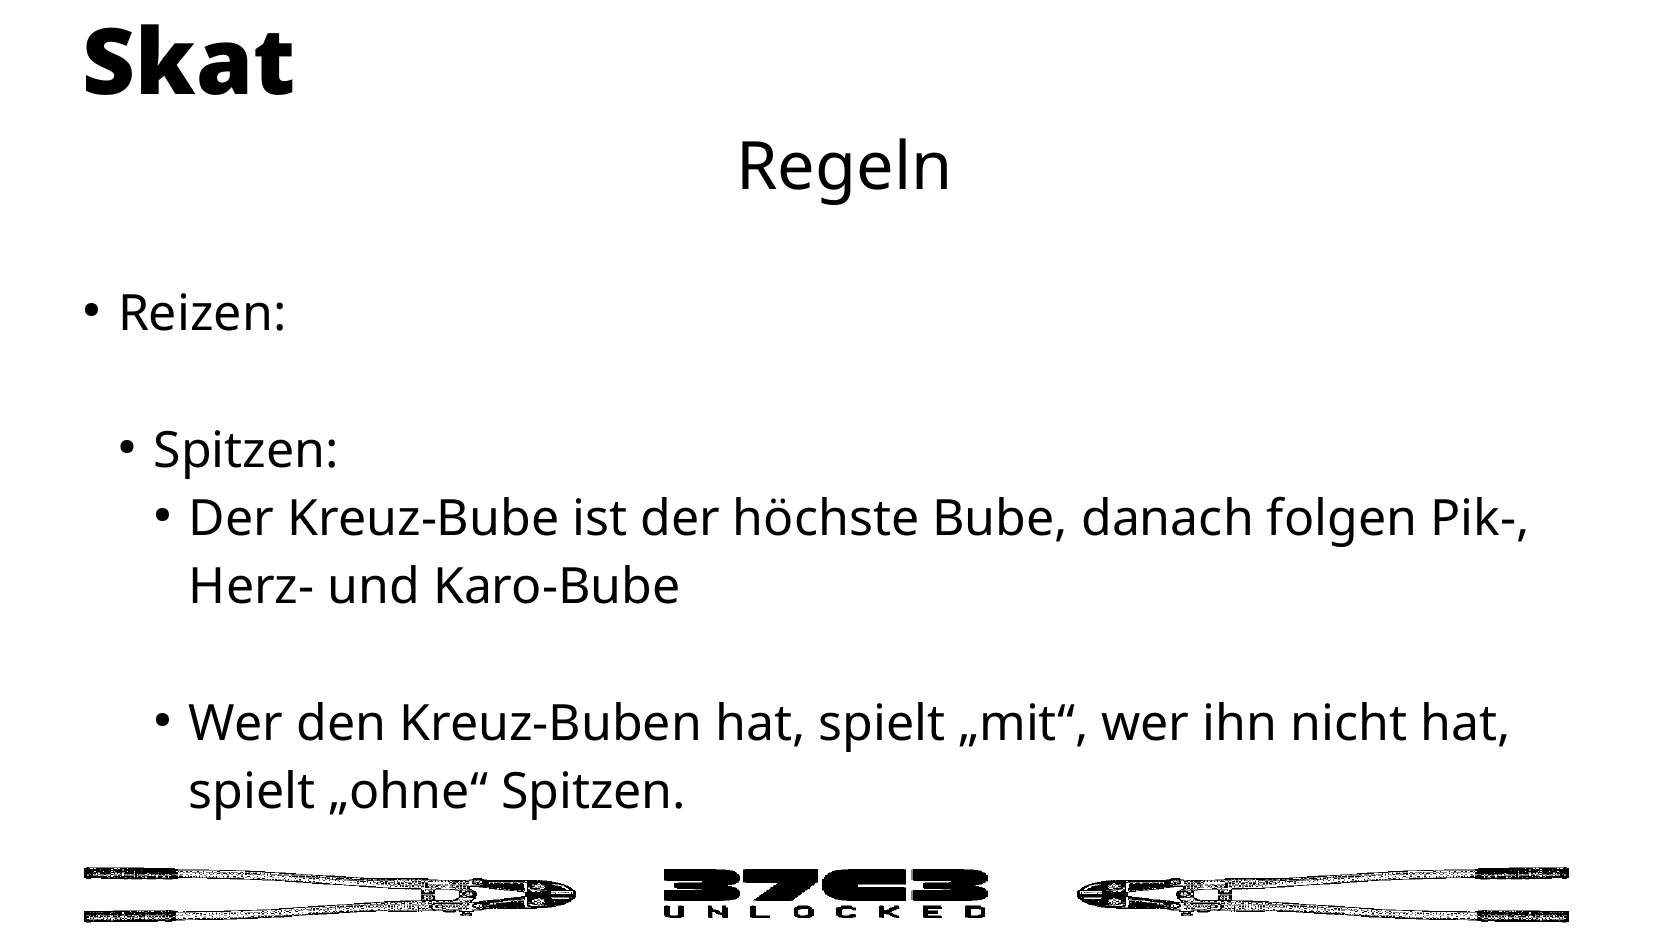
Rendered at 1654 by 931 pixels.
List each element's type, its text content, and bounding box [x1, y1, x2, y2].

title Skat [82, 0, 1571, 118]
picture [0, 856, 1654, 931]
subtitle Regeln Reizen: Spitzen: Der Kreuz-Bube ist der höchste Bube, danach folgen Pik-, Herz- und Karo-Bube Wer den Kreuz-Buben hat, spielt „mit“, wer ihn nicht hat, spielt „ohne“ Spitzen. [82, 118, 1571, 827]
